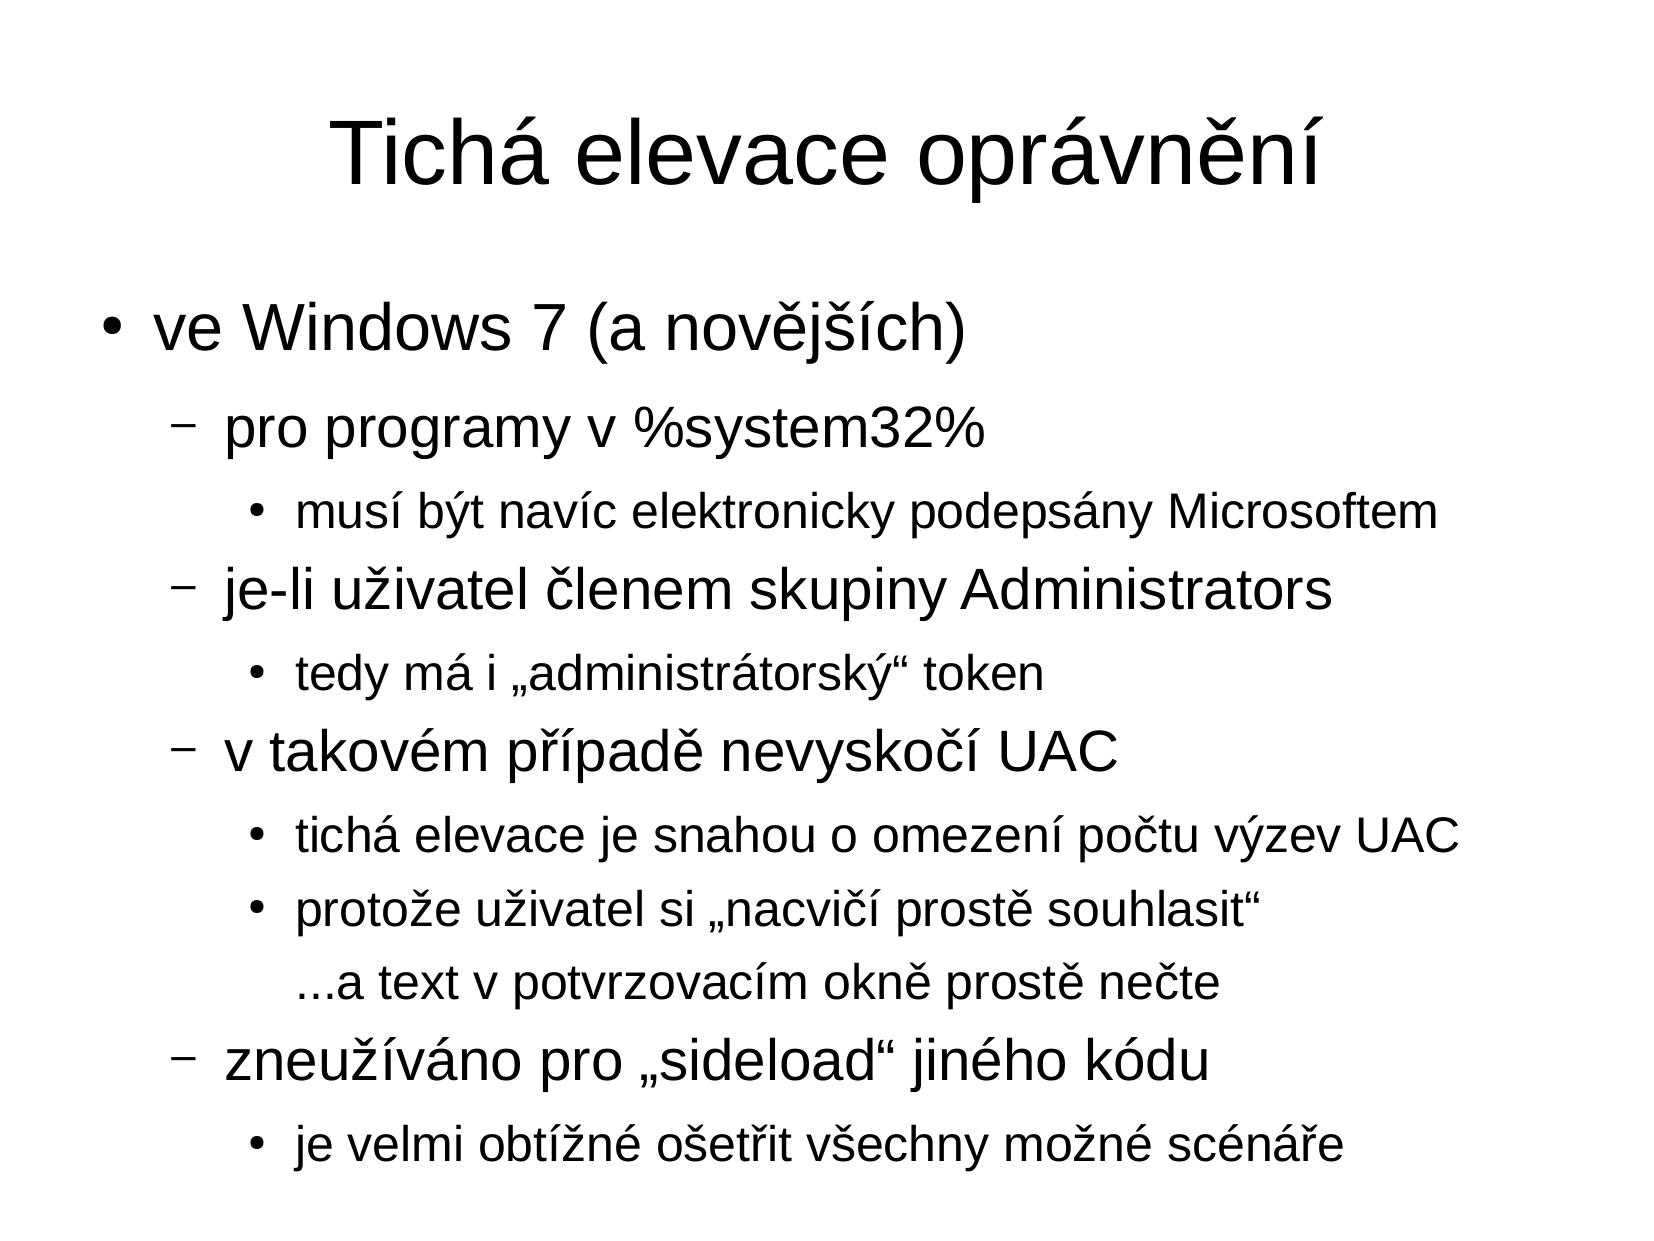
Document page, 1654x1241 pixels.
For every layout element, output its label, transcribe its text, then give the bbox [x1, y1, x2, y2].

list ve Windows 7 (a novějších) pro programy v %system32% musí být navíc elektronicky podepsány Microsoftem je-li uživatel členem skupiny Administrators tedy má i „administrátorský“ token v takovém případě nevyskočí UAC tichá elevace je snahou o omezení počtu výzev UAC protože uživatel si „nacvičí prostě souhlasit“ ...a text v potvrzovacím okně prostě nečte zneužíváno pro „sideload“ jiného kódu je velmi obtížné ošetřit všechny možné scénáře [82, 290, 1571, 1205]
title Tichá elevace oprávnění [82, 49, 1571, 257]
